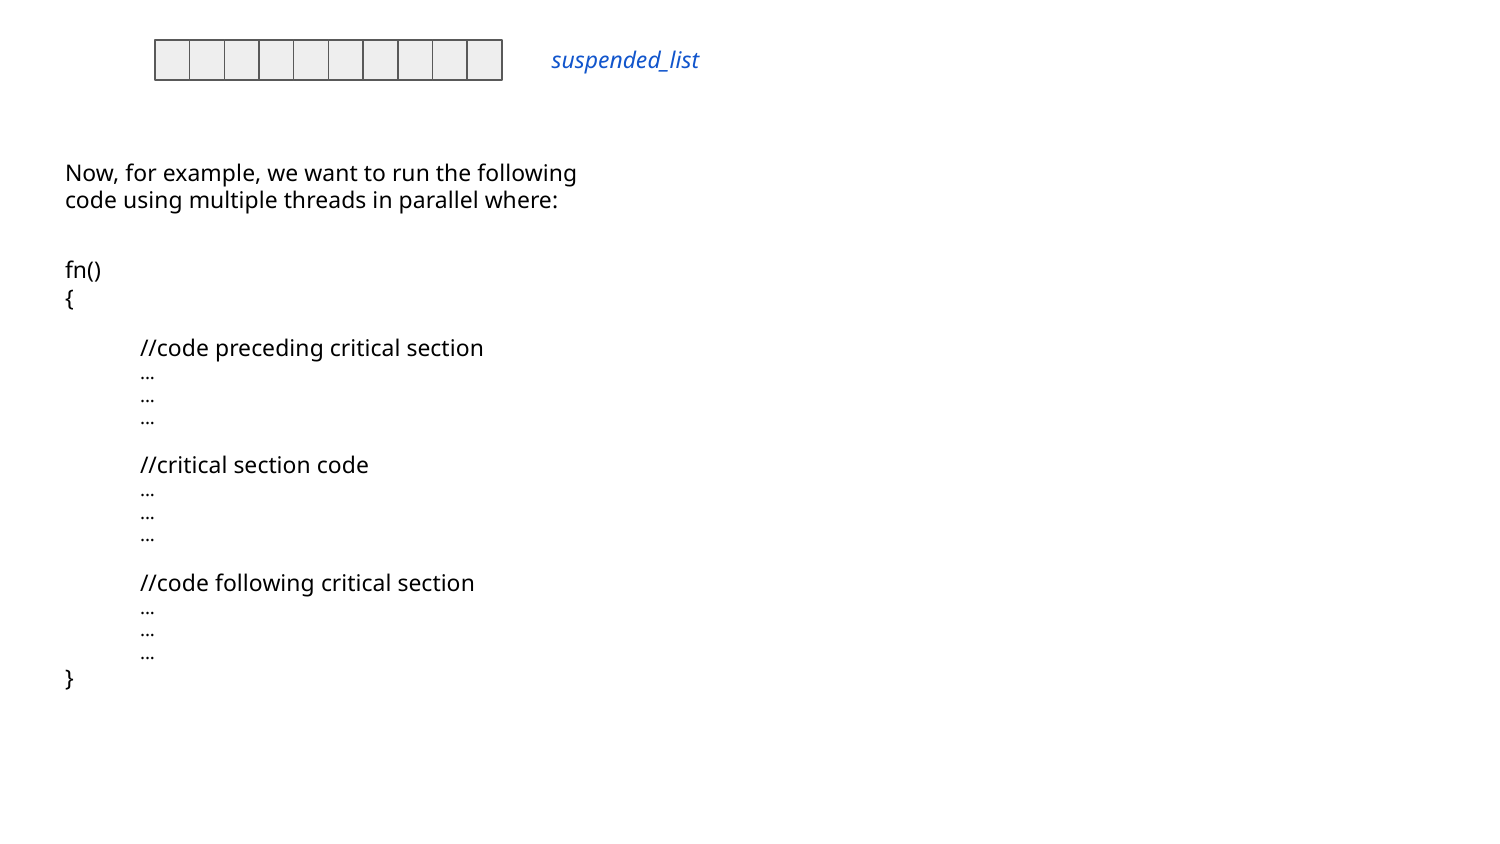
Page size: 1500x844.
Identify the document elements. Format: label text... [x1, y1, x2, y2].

text_box suspended_list [536, 32, 832, 87]
text_box fn() { //code preceding critical section ... ... ... //critical section code ... ... ... //code following critical section ... ... ... } [49, 240, 592, 468]
text_box [154, 39, 502, 80]
text_box Now, for example, we want to run the following code using multiple threads in parallel where: [49, 158, 641, 213]
